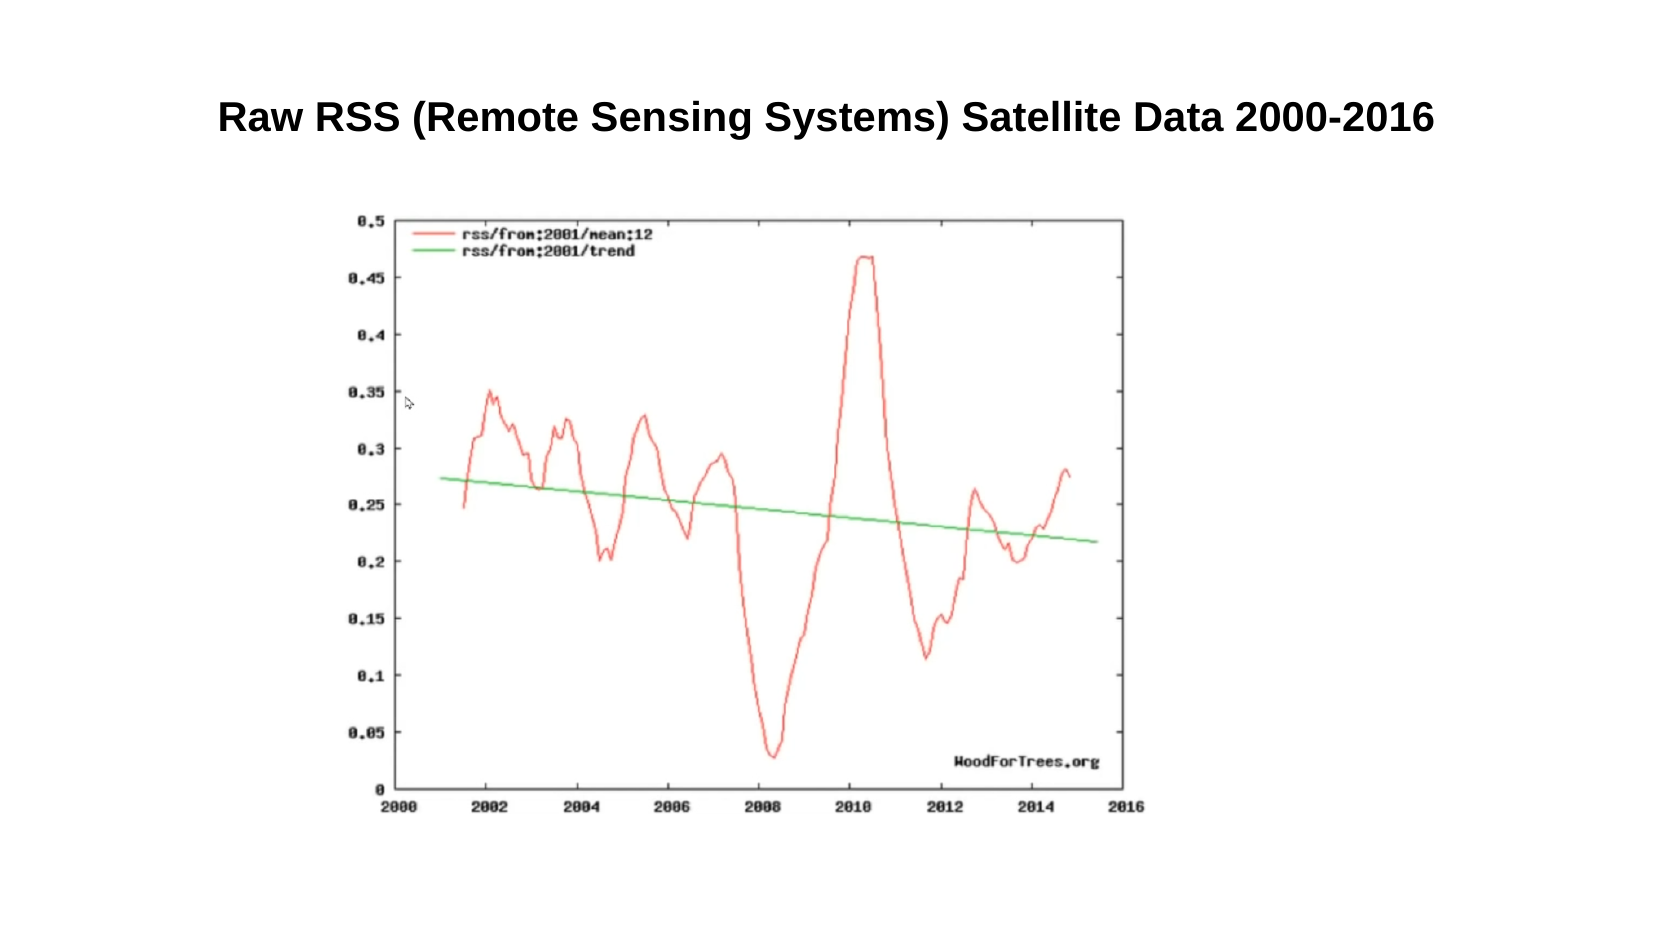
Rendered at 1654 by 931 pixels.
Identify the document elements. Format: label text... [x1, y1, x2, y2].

text_box Raw RSS (Remote Sensing Systems) Satellite Data 2000-2016 [82, 89, 1571, 140]
picture [335, 207, 1152, 814]
